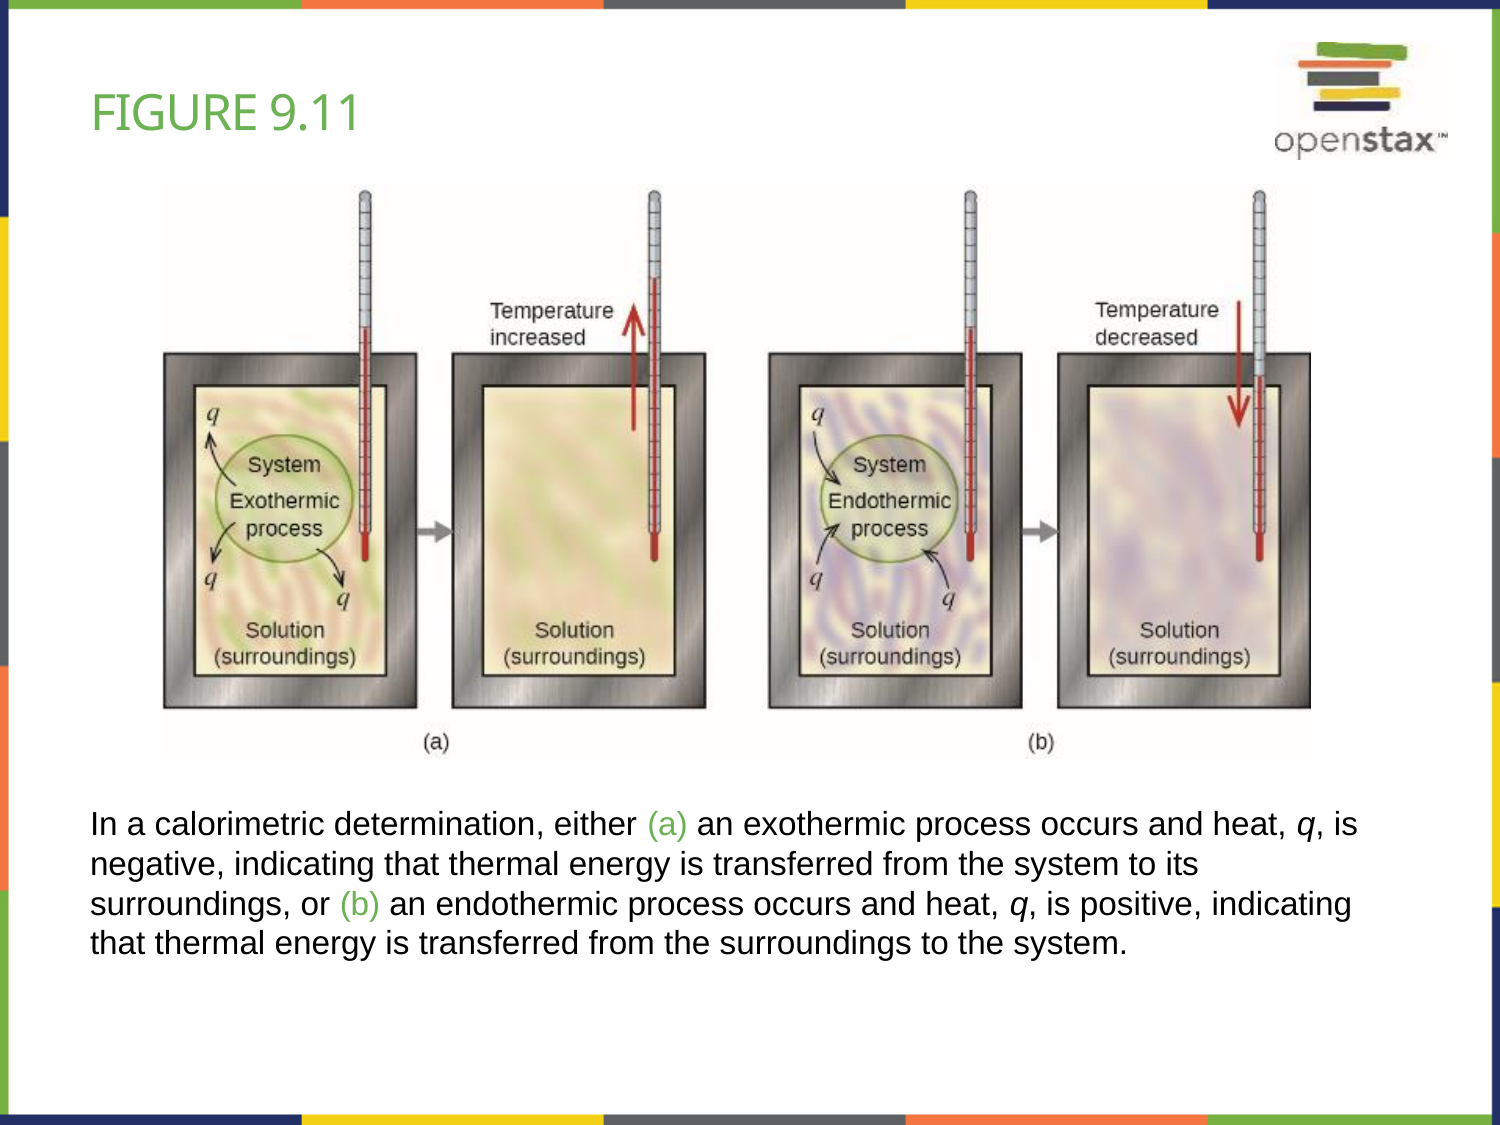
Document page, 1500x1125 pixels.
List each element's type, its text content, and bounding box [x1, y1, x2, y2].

picture [0, 0, 1500, 1125]
list In a calorimetric determination, either (a) an exothermic process occurs and heat, q, is negative, indicating that thermal energy is transferred from the system to its surroundings, or (b) an endothermic process occurs and heat, q, is positive, indicating that thermal energy is transferred from the surroundings to the system. [75, 794, 1398, 986]
title Figure 9.11 [75, 39, 1398, 148]
